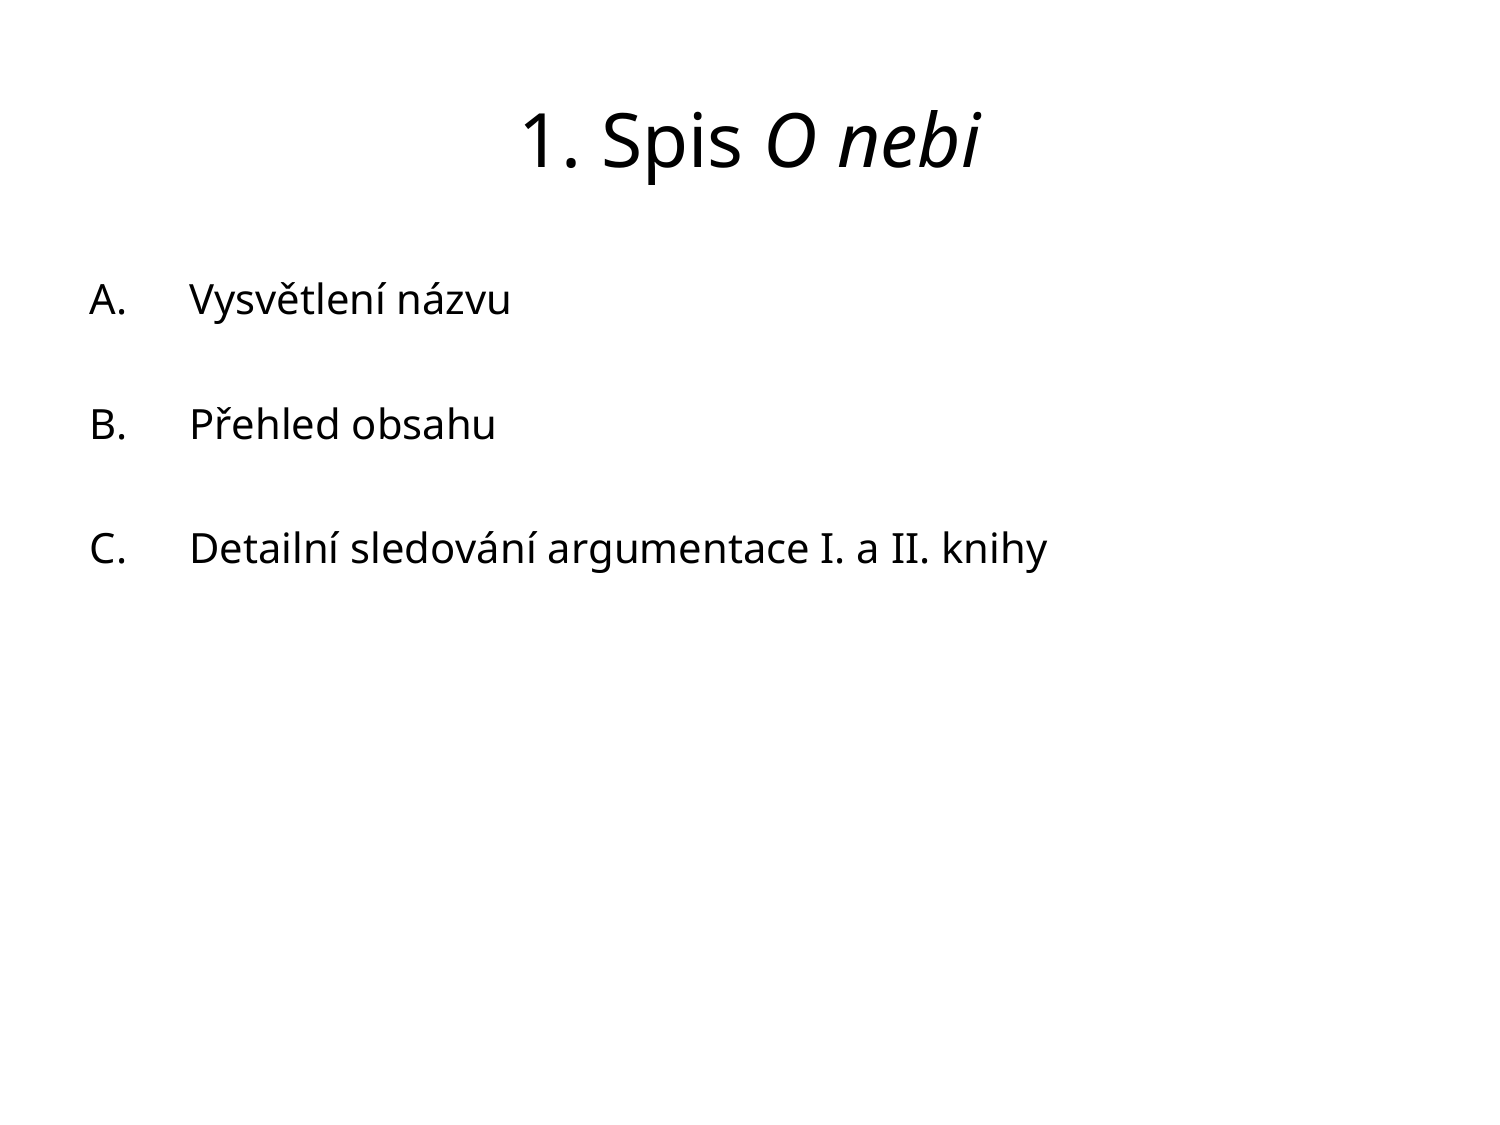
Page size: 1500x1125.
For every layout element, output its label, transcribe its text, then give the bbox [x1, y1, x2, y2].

list Vysvětlení názvu Přehled obsahu Detailní sledování argumentace I. a II. knihy [75, 262, 1426, 1006]
title 1. Spis O nebi [75, 45, 1426, 233]
